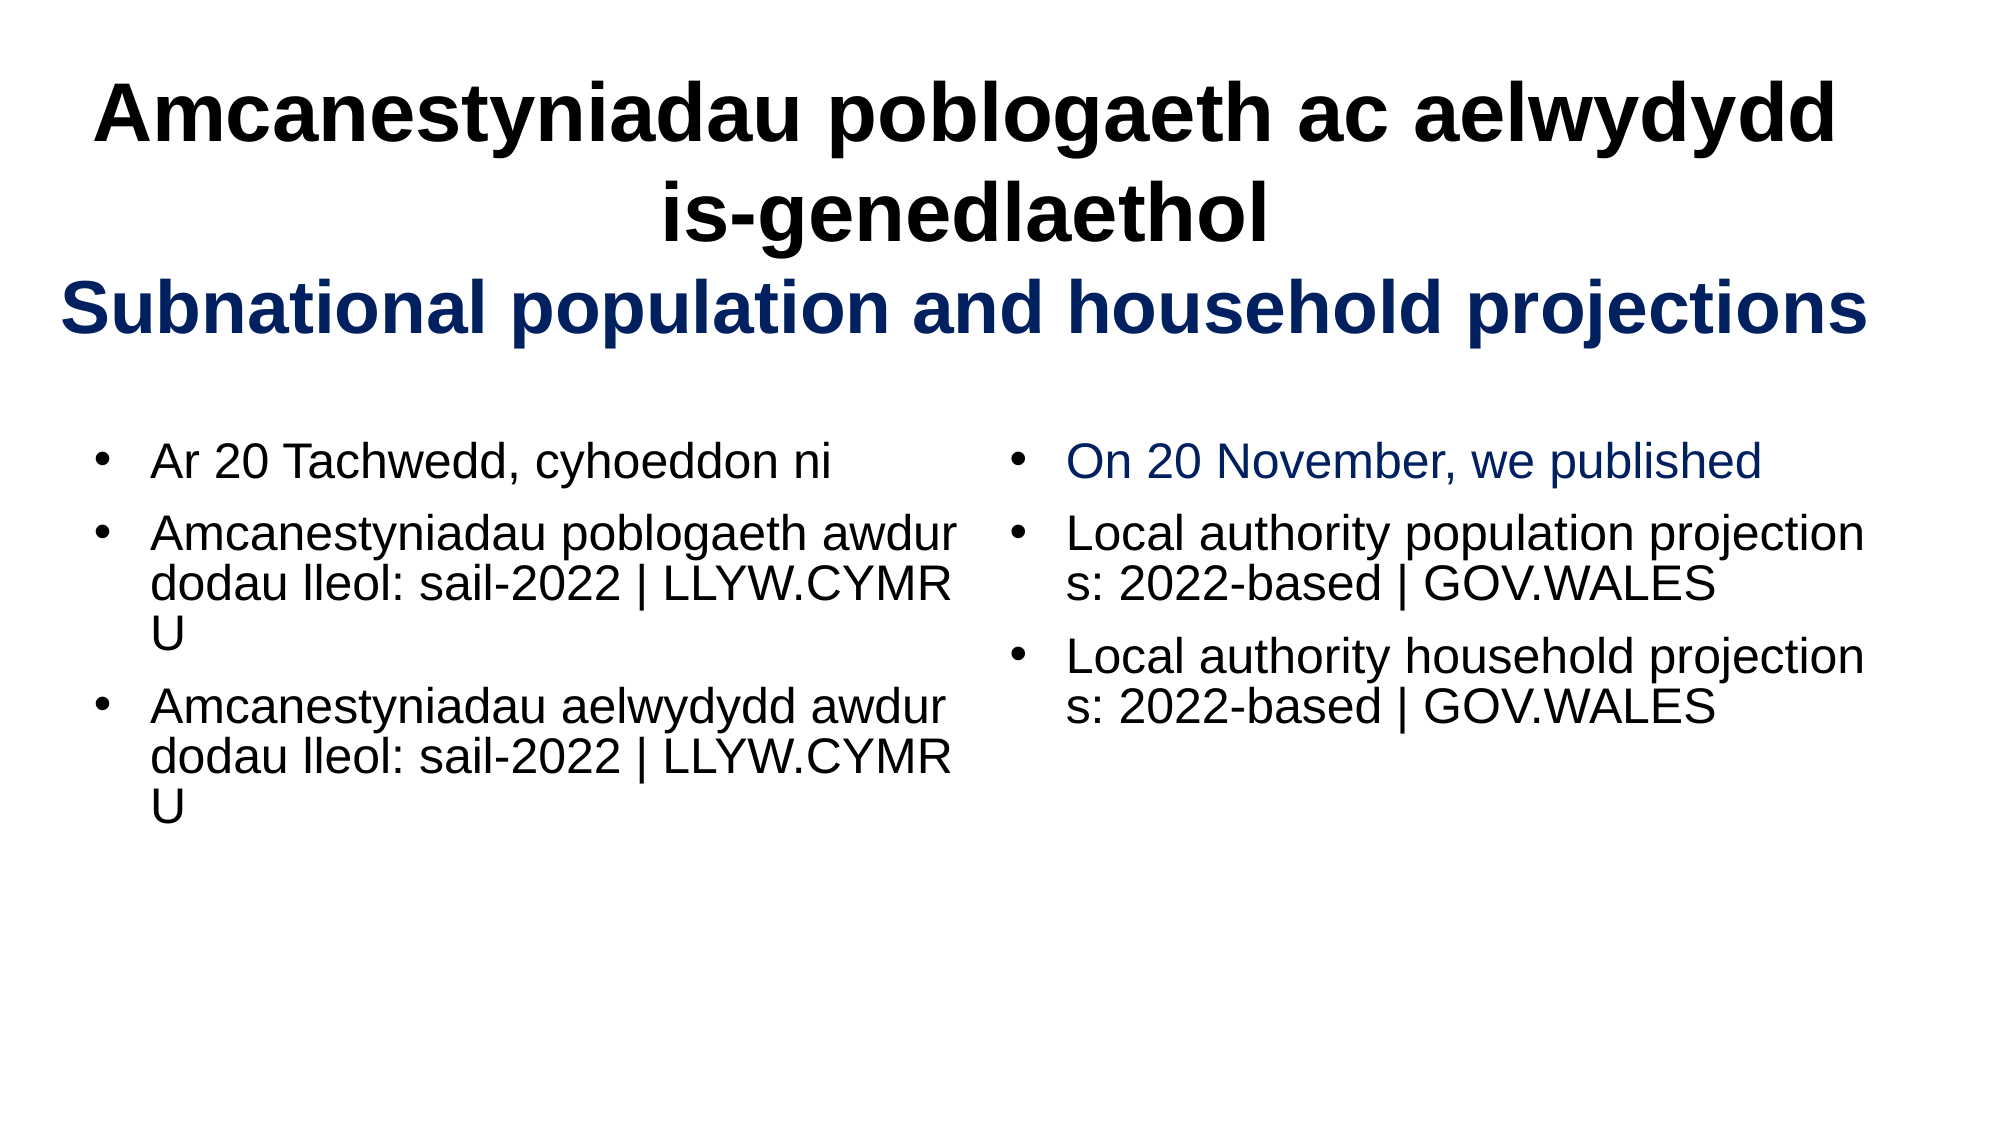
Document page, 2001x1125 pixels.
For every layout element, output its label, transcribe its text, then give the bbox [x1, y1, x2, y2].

text_box Ar 20 Tachwedd, cyhoeddon ni Amcanestyniadau poblogaeth awdurdodau lleol: sail-2022 | LLYW.CYMRU Amcanestyniadau aelwydydd awdurdodau lleol: sail-2022 | LLYW.CYMRU [78, 420, 979, 1125]
list On 20 November, we published Local authority population projections: 2022-based | GOV.WALES Local authority household projections: 2022-based | GOV.WALES [994, 420, 1895, 1080]
title Amcanestyniadau poblogaeth ac aelwydydd is-genedlaethol Subnational population and household projections [31, 45, 1901, 362]
